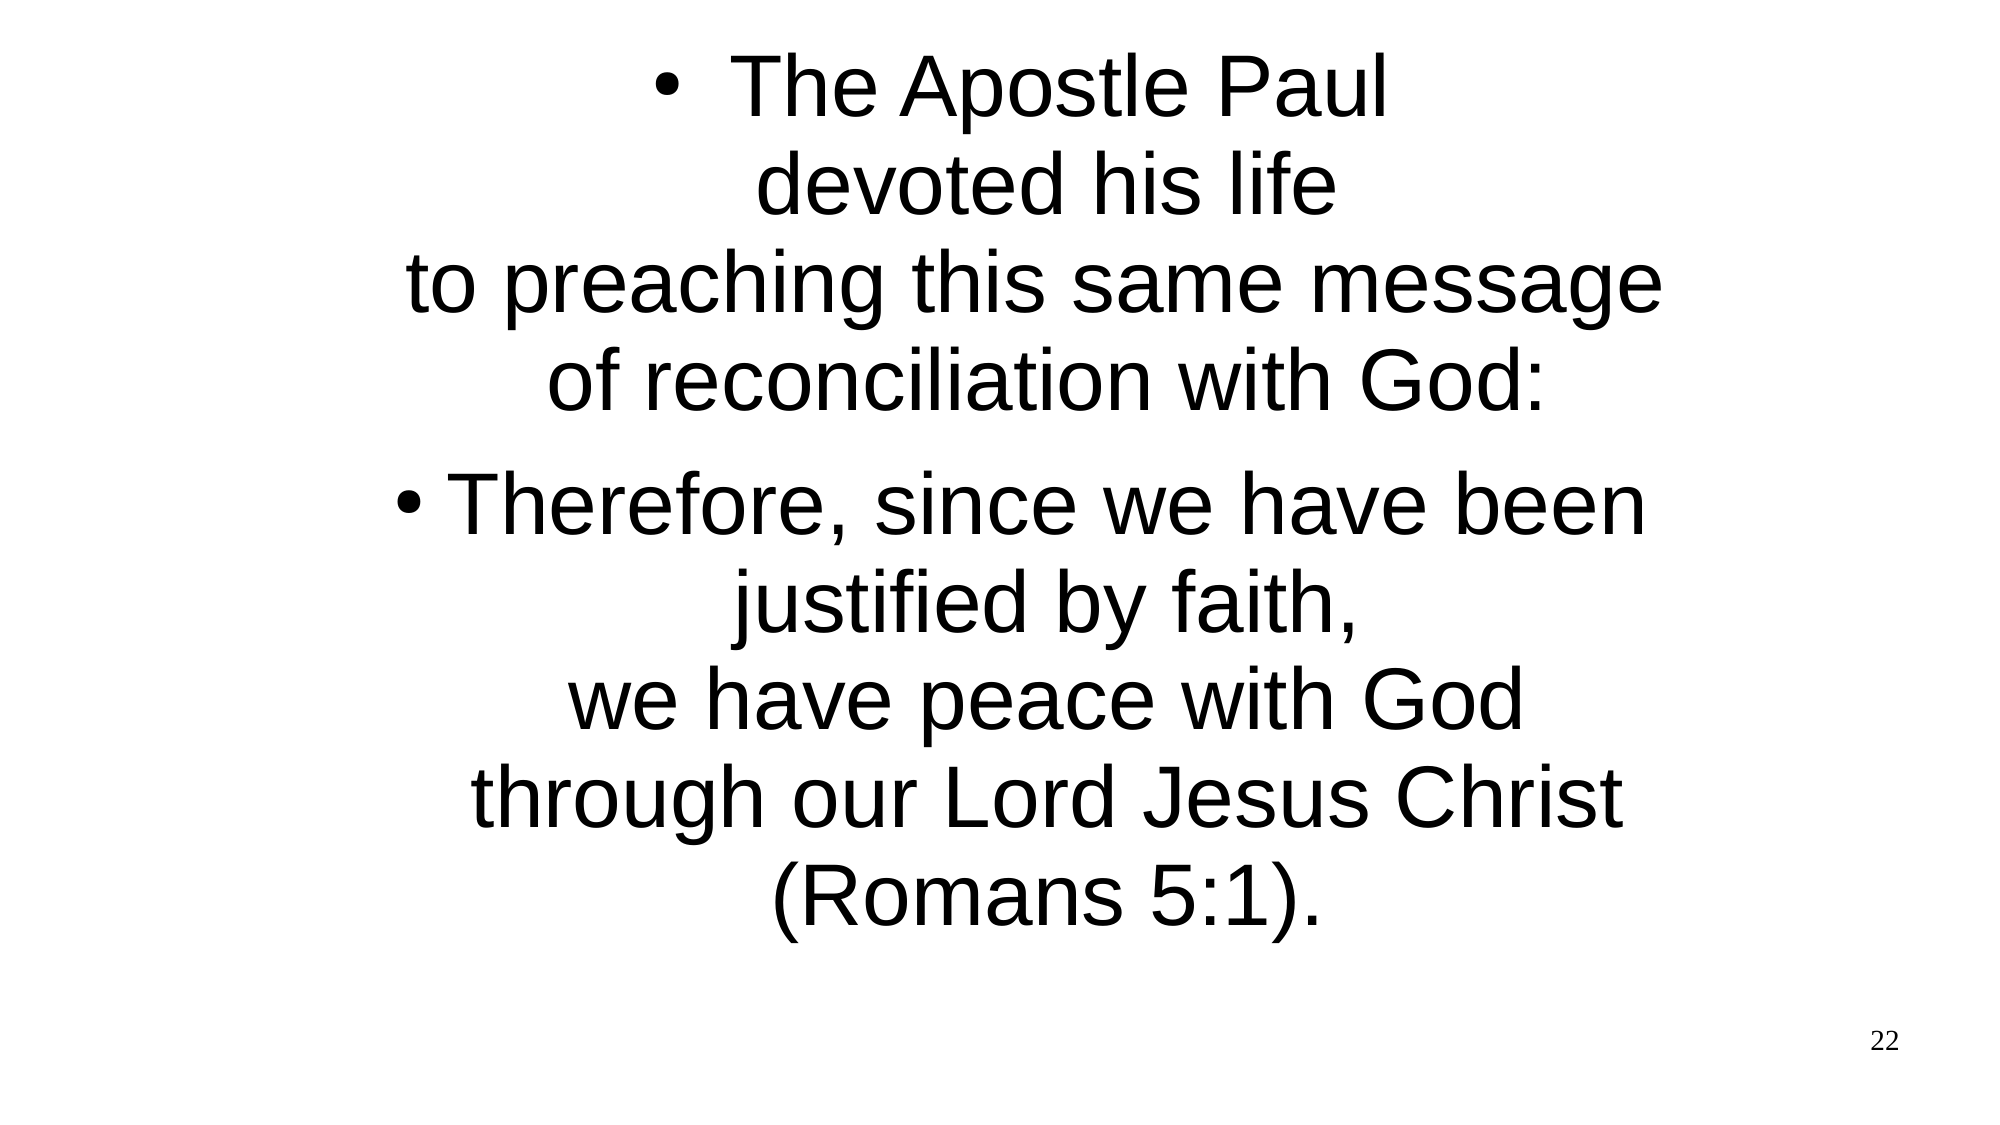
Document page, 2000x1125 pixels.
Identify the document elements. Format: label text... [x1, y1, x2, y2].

list The Apostle Paul devoted his life to preaching this same message of reconciliation with God: Therefore, since we have been justified by faith, we have peace with God through our Lord Jesus Christ (Romans 5:1). [37, 37, 1988, 1088]
